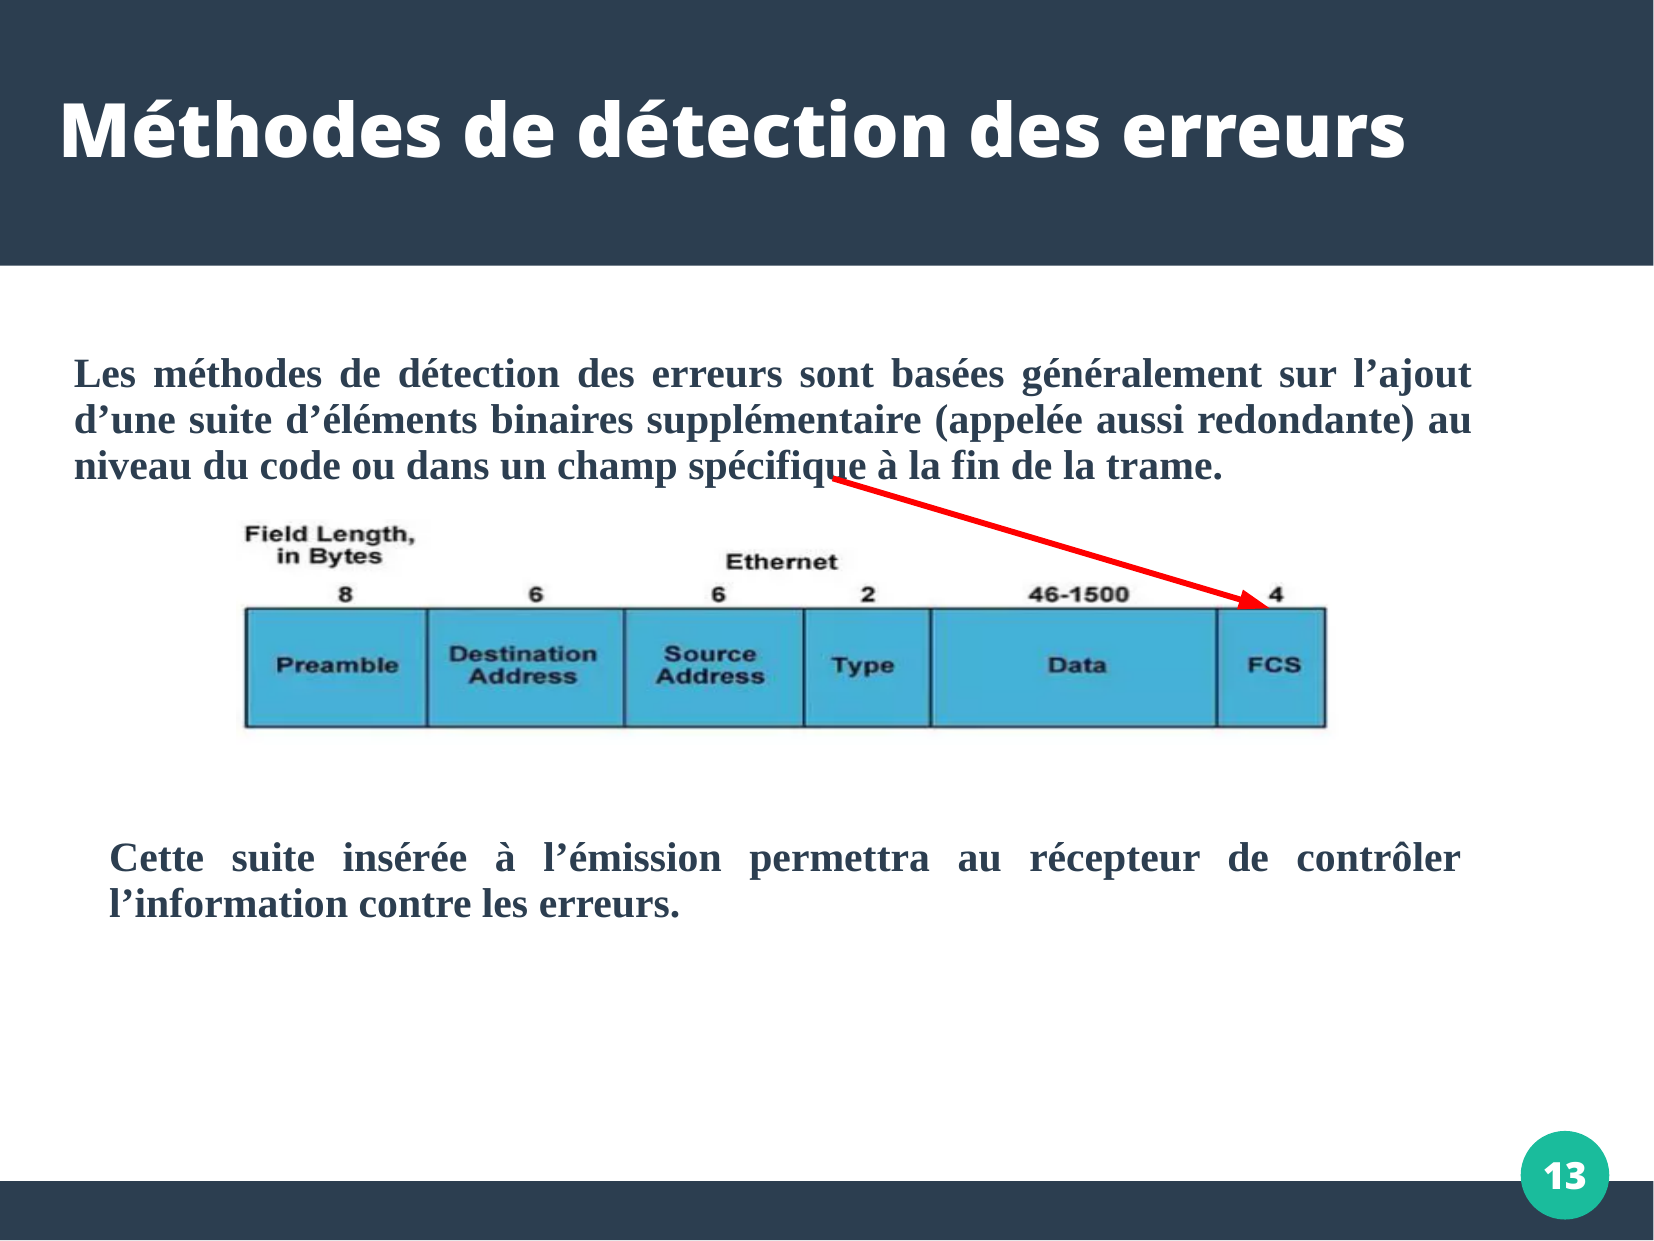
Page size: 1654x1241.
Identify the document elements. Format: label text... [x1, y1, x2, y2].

text_box Les méthodes de détection des erreurs sont basées généralement sur l’ajout d’une suite d’éléments binaires supplémentaire (appelée aussi redondante) au niveau du code ou dans un champ spécifique à la fin de la trame. [59, 342, 1489, 497]
text_box Cette suite insérée à l’émission permettra au récepteur de contrôler l’information contre les erreurs. [94, 826, 1477, 946]
picture [236, 519, 1339, 745]
title Méthodes de détection des erreurs [59, 49, 1595, 207]
